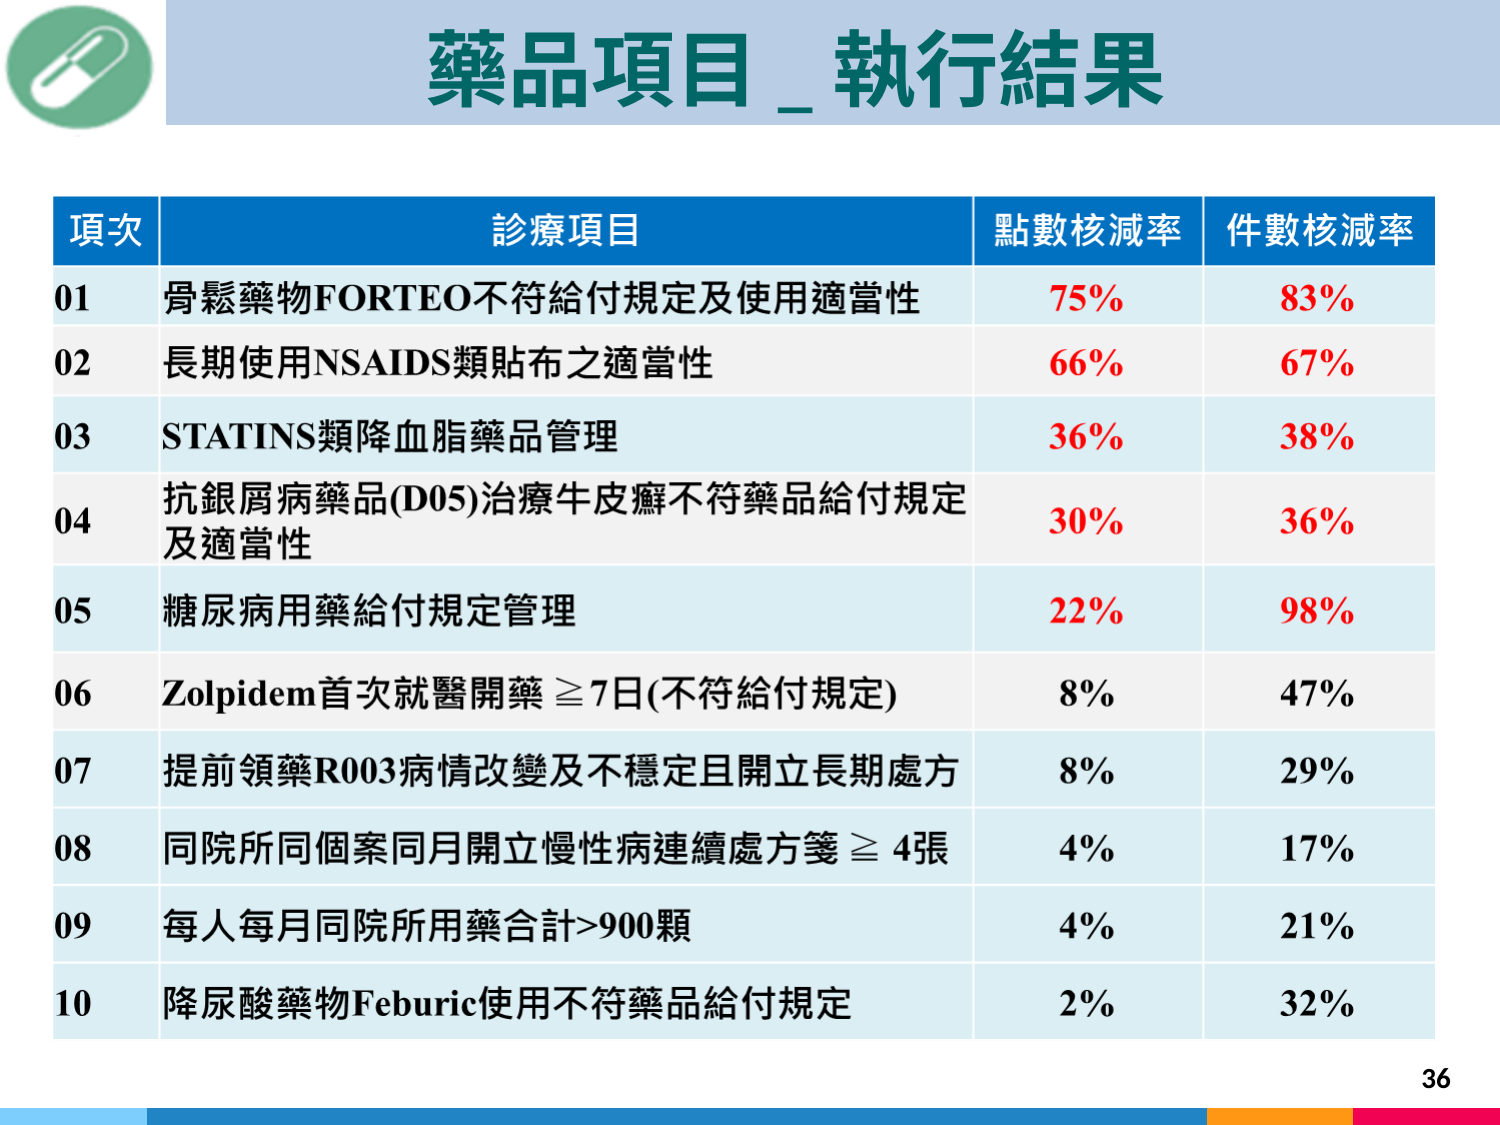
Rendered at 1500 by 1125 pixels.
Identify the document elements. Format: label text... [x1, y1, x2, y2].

picture [52, 195, 1437, 1049]
text_box <編號> [1391, 1043, 1482, 1113]
picture [0, 0, 166, 137]
text_box 藥品項目_執行結果 [166, 9, 1482, 124]
